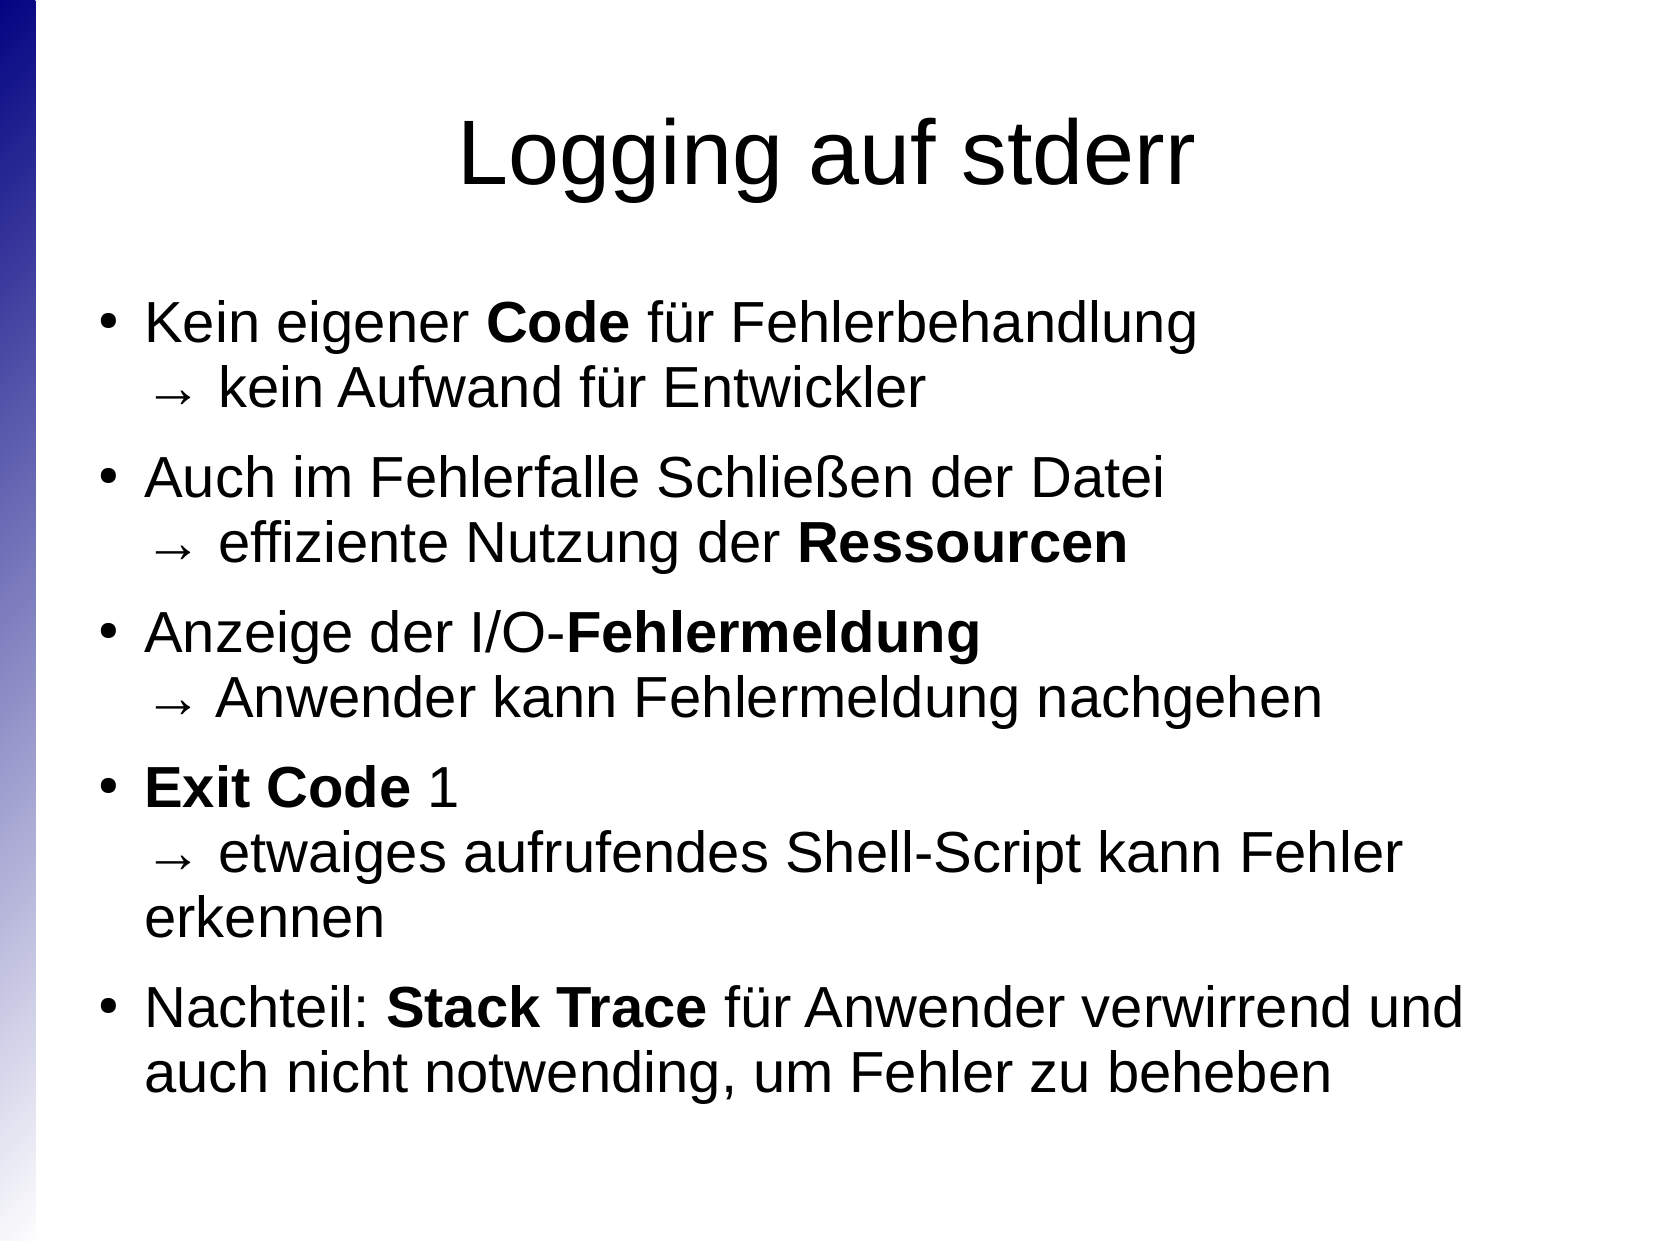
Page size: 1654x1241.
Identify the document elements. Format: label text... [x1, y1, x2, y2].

title Logging auf stderr [82, 49, 1571, 257]
list Kein eigener Code für Fehlerbehandlung → kein Aufwand für Entwickler Auch im Fehlerfalle Schließen der Datei → effiziente Nutzung der Ressourcen Anzeige der I/O-Fehlermeldung → Anwender kann Fehlermeldung nachgehen Exit Code 1 → etwaiges aufrufendes Shell-Script kann Fehler erkennen Nachteil: Stack Trace für Anwender verwirrend und auch nicht notwending, um Fehler zu beheben [82, 290, 1571, 1109]
